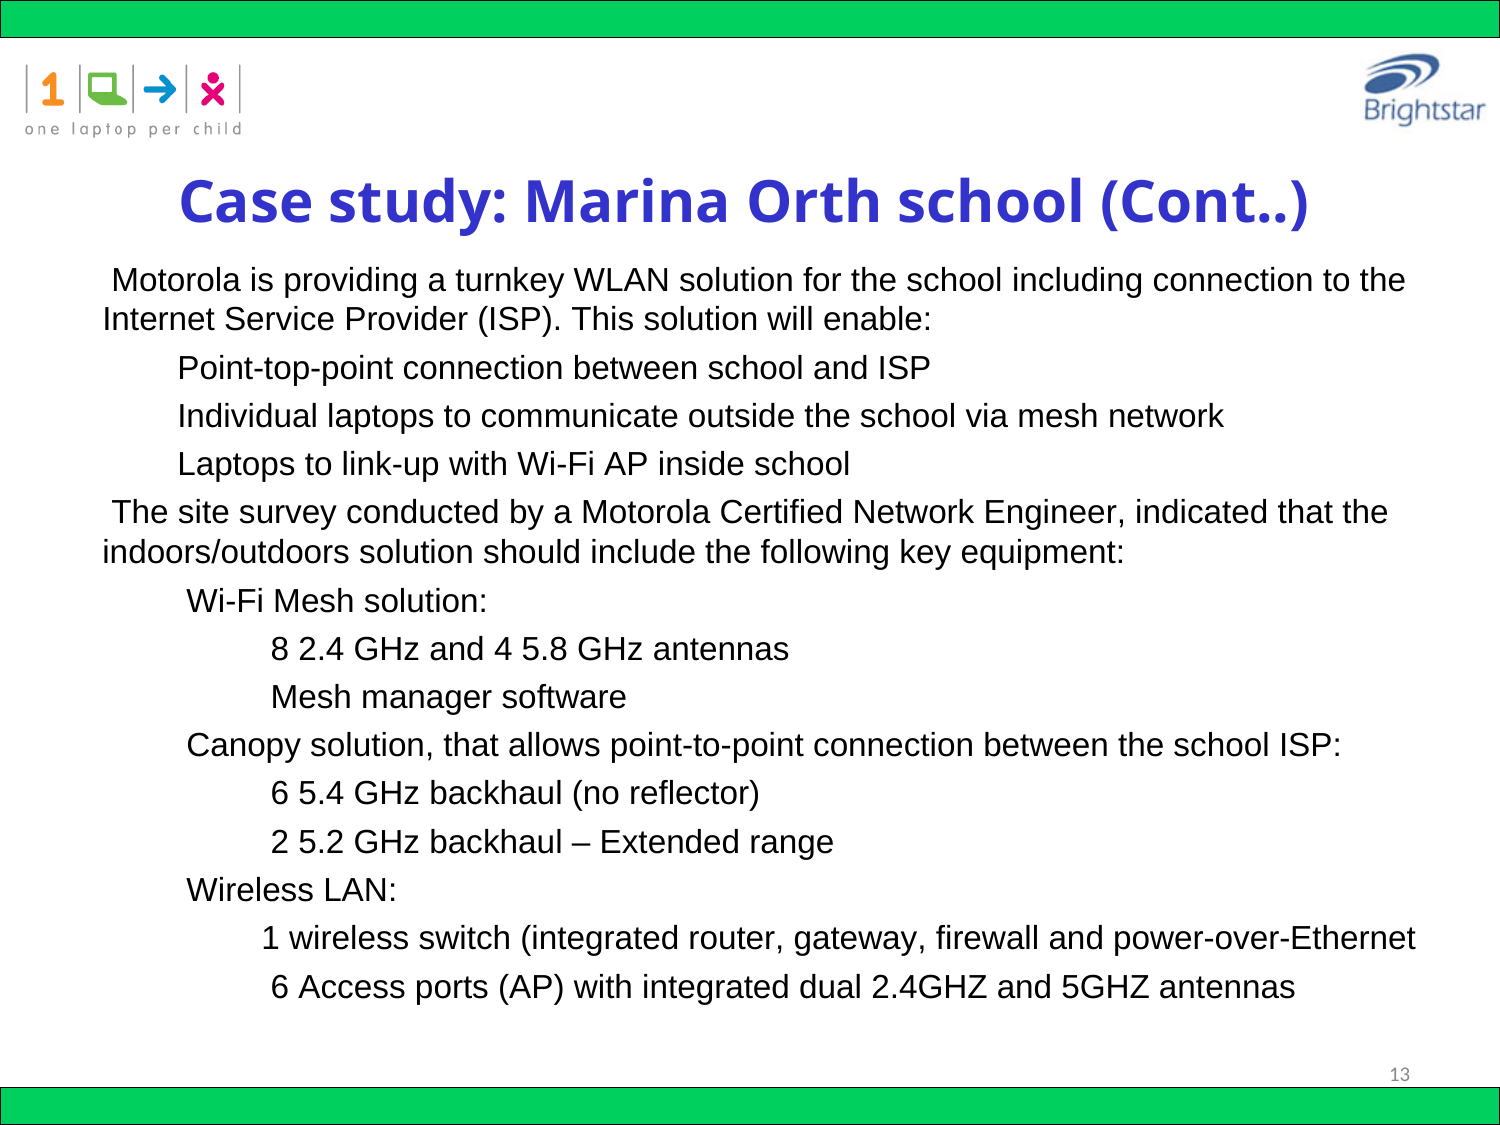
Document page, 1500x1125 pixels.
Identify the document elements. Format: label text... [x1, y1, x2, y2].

text_box Motorola is providing a turnkey WLAN solution for the school including connection to the Internet Service Provider (ISP). This solution will enable: Point-top-point connection between school and ISP Individual laptops to communicate outside the school via mesh network Laptops to link-up with Wi-Fi AP inside school The site survey conducted by a Motorola Certified Network Engineer, indicated that the indoors/outdoors solution should include the following key equipment: Wi-Fi Mesh solution: 8 2.4 GHz and 4 5.8 GHz antennas Mesh manager software Canopy solution, that allows point-to-point connection between the school ISP: 6 5.4 GHz backhaul (no reflector) 2 5.2 GHz backhaul – Extended range Wireless LAN: 1 wireless switch (integrated router, gateway, firewall and power-over-Ethernet 6 Access ports (AP) with integrated dual 2.4GHZ and 5GHZ antennas [87, 249, 1463, 1013]
picture [1360, 49, 1500, 138]
picture [12, 49, 250, 143]
text_box <number> [1074, 1042, 1426, 1103]
title Case study: Marina Orth school (Cont..) [124, 137, 1363, 263]
